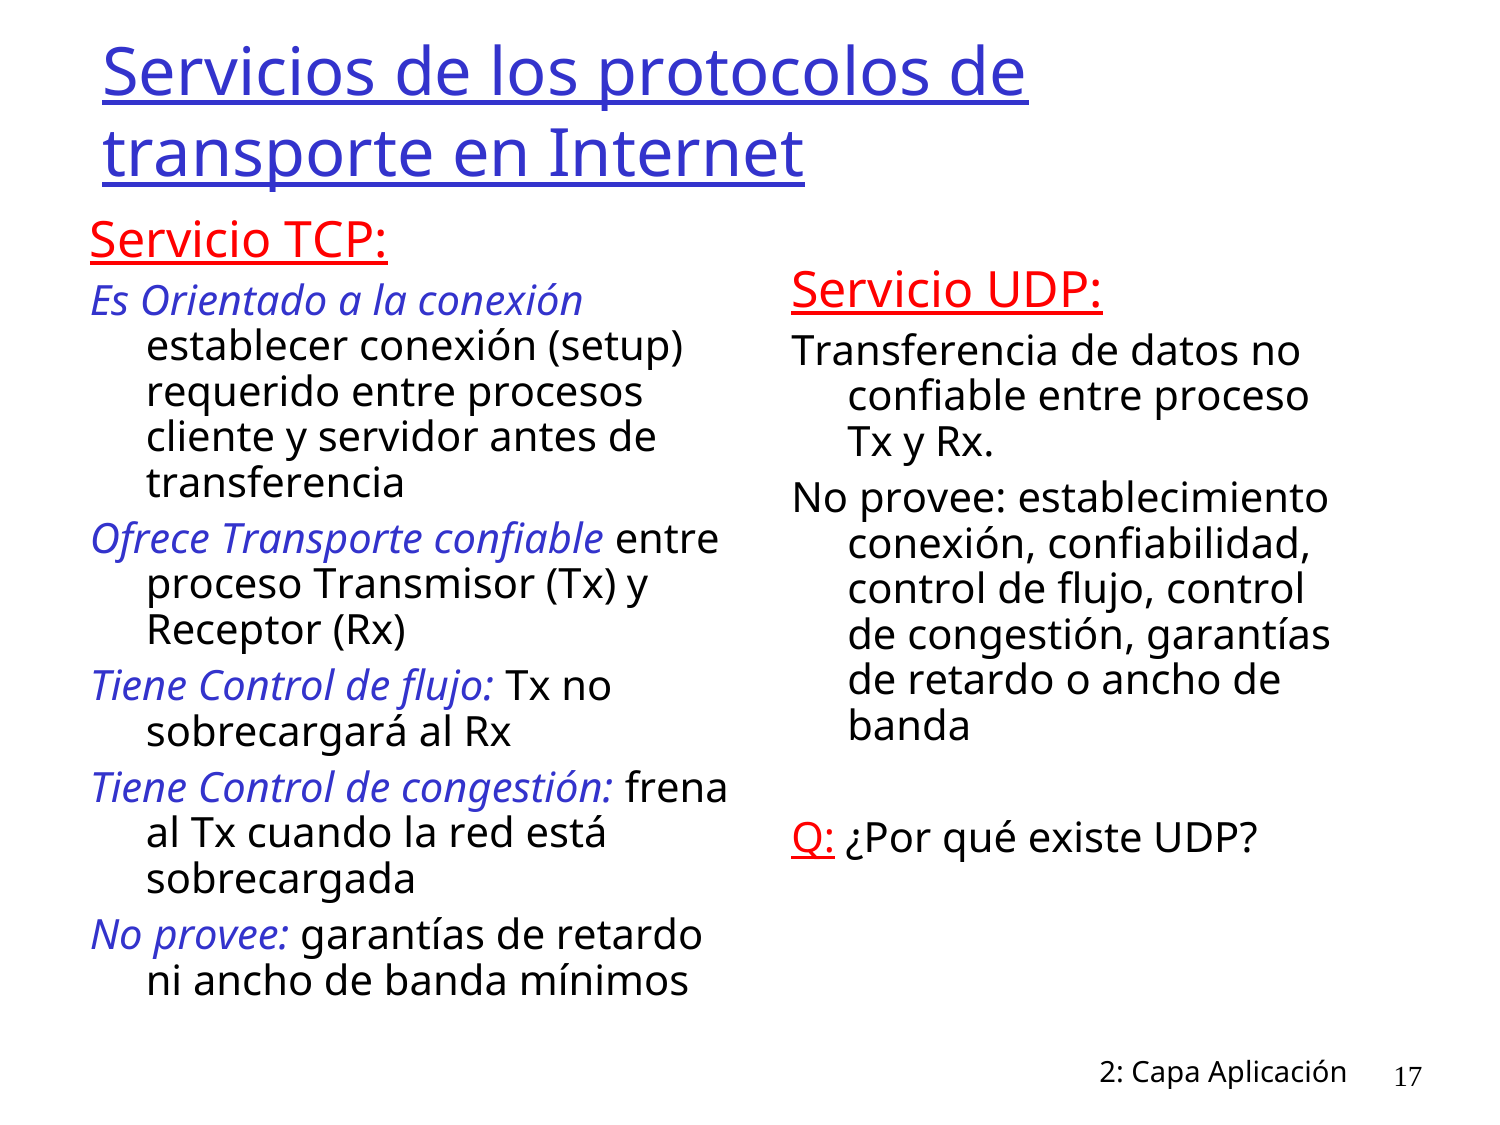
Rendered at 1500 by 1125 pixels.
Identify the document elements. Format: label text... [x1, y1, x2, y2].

list Servicio TCP: Es Orientado a la conexión establecer conexión (setup) requerido entre procesos cliente y servidor antes de transferencia Ofrece Transporte confiable entre proceso Transmisor (Tx) y Receptor (Rx) Tiene Control de flujo: Tx no sobrecargará al Rx Tiene Control de congestión: frena al Tx cuando la red está sobrecargada No provee: garantías de retardo ni ancho de banda mínimos [75, 206, 747, 1088]
list Servicio UDP: Transferencia de datos no confiable entre proceso Tx y Rx. No provee: establecimiento conexión, confiabilidad, control de flujo, control de congestión, garantías de retardo o ancho de banda Q: ¿Por qué existe UDP? [776, 256, 1379, 1019]
title Servicios de los protocolos de transporte en Internet [87, 15, 1363, 208]
